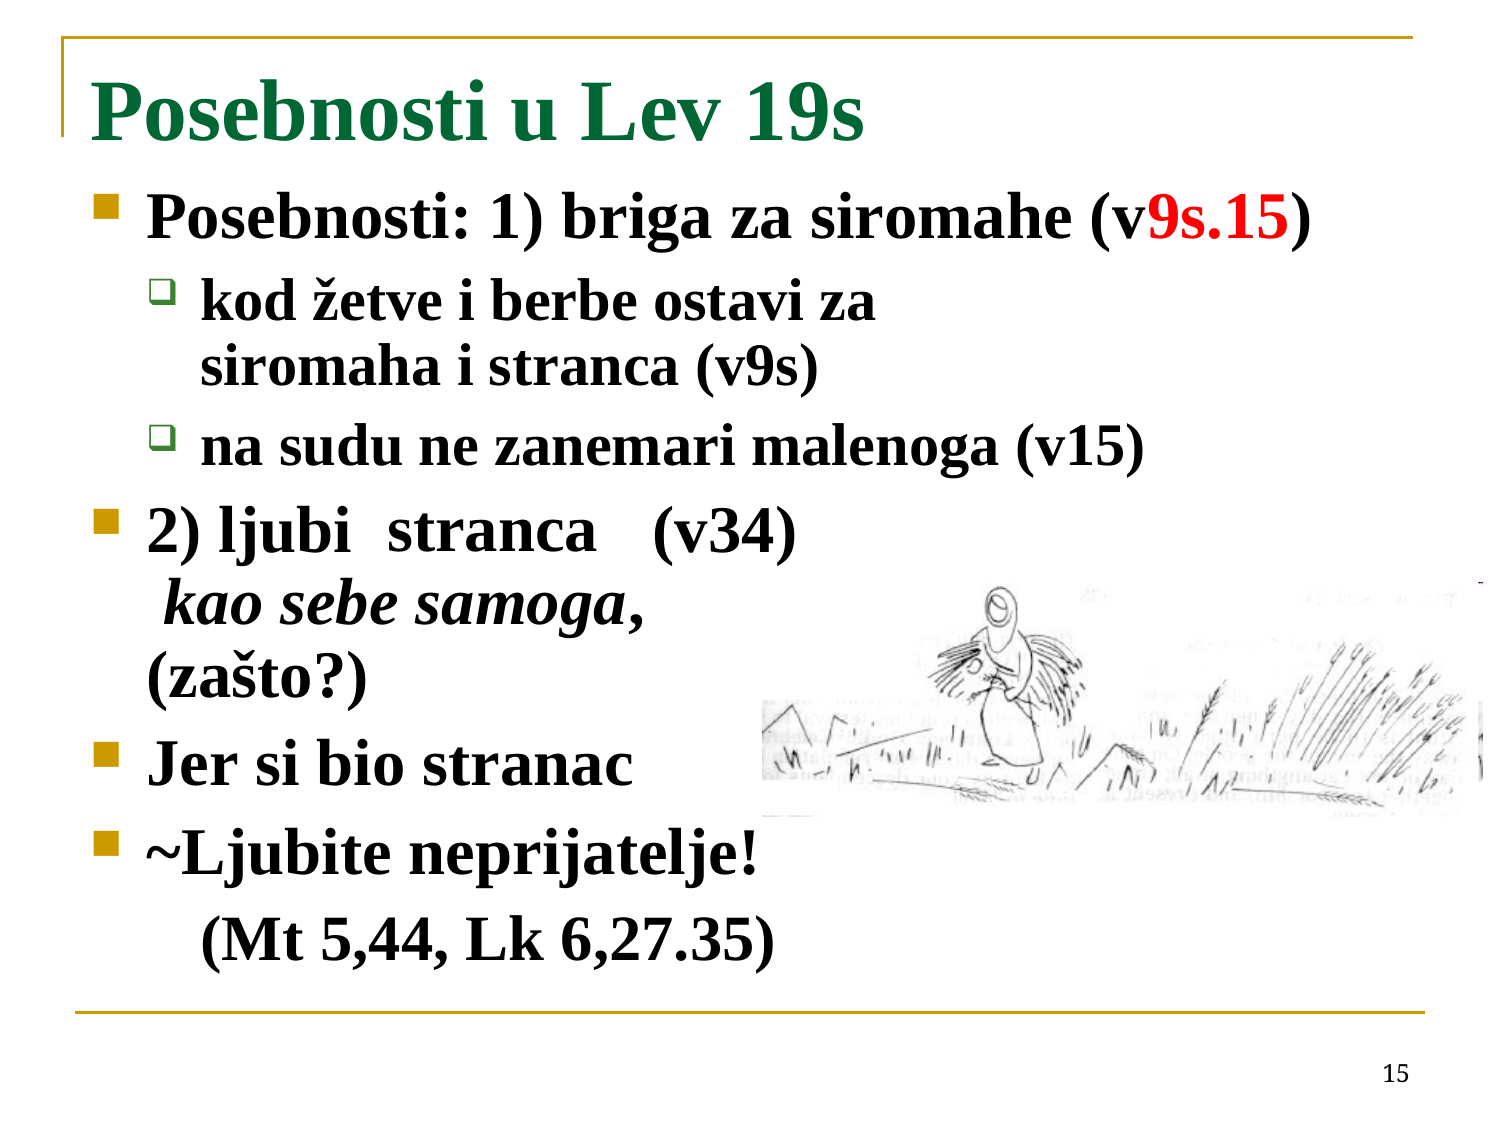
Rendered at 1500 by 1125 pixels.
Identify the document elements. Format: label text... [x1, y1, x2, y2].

text_box <number> [1074, 1024, 1426, 1100]
list Posebnosti: 1) briga za siromahe (v9s.15) kod žetve i berbe ostavi za siromaha i stranca (v9s) na sudu ne zanemari malenoga (v15) 2) ljubi (v34) kao sebe samoga, (zašto?) Jer si bio stranac ~Ljubite neprijatelje! (Mt 5,44, Lk 6,27.35) [75, 173, 1426, 1006]
title Posebnosti u Lev 19s [75, 45, 1426, 173]
text_box stranca [372, 477, 653, 573]
picture [762, 582, 1483, 817]
